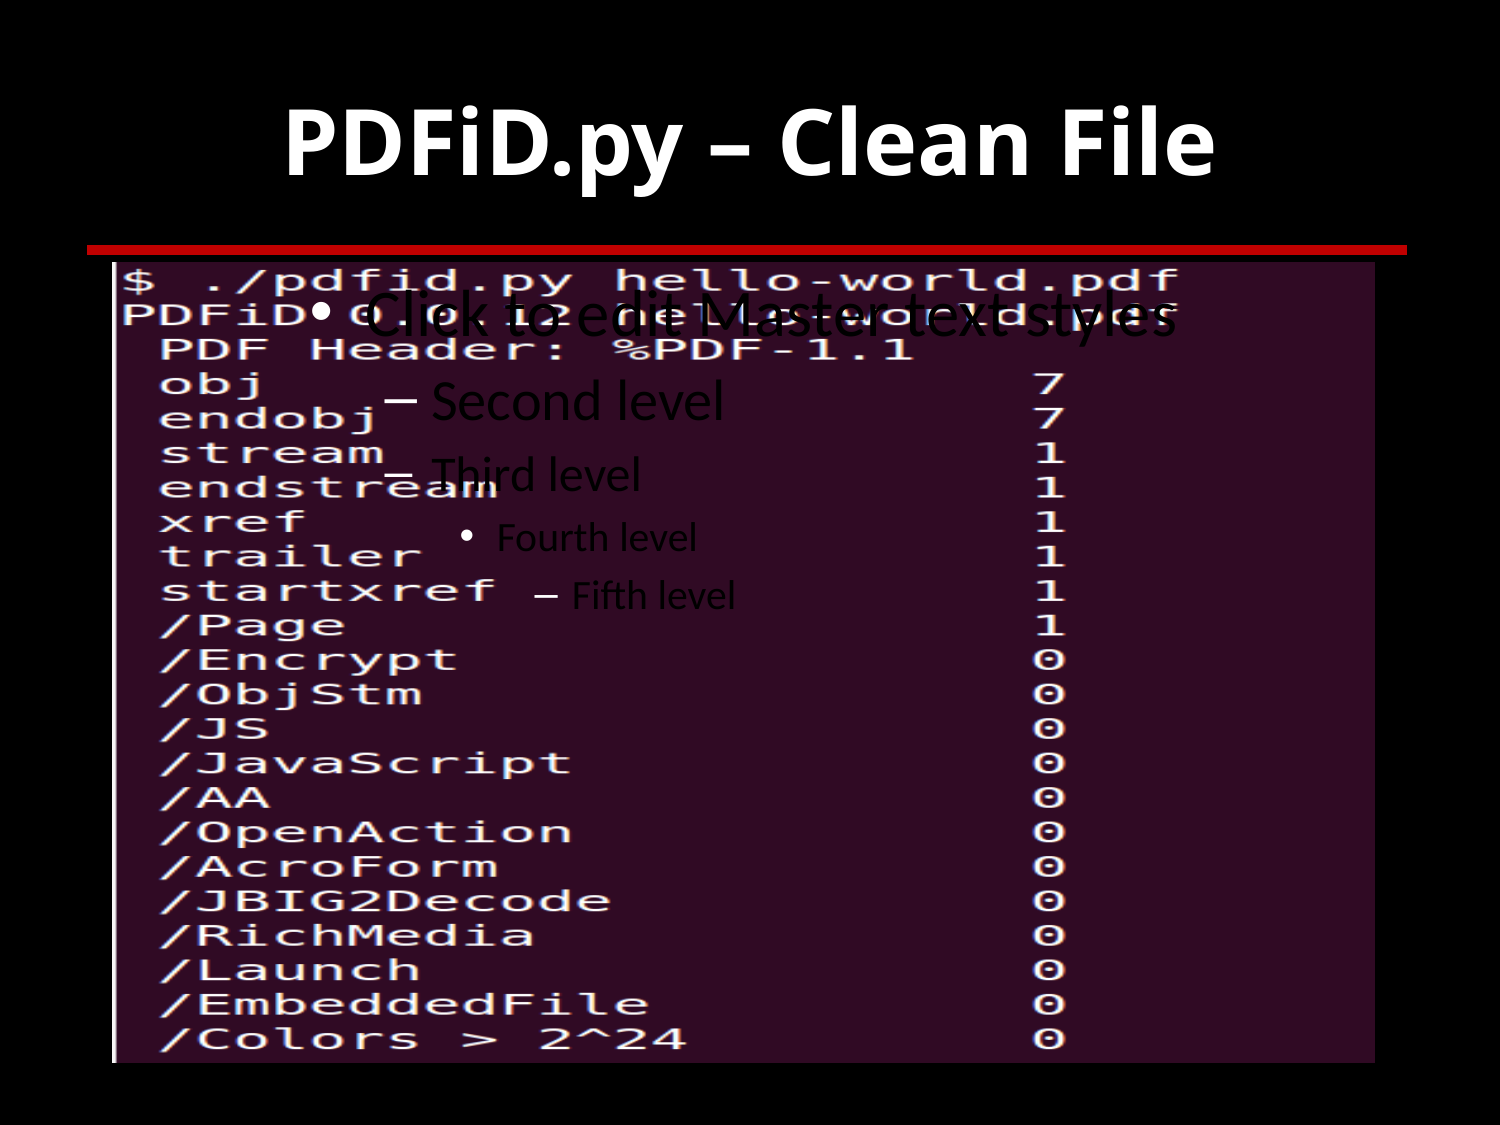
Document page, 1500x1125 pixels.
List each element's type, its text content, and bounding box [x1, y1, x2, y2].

picture [112, 262, 1375, 1063]
title PDFiD.py – Clean File [75, 45, 1425, 233]
